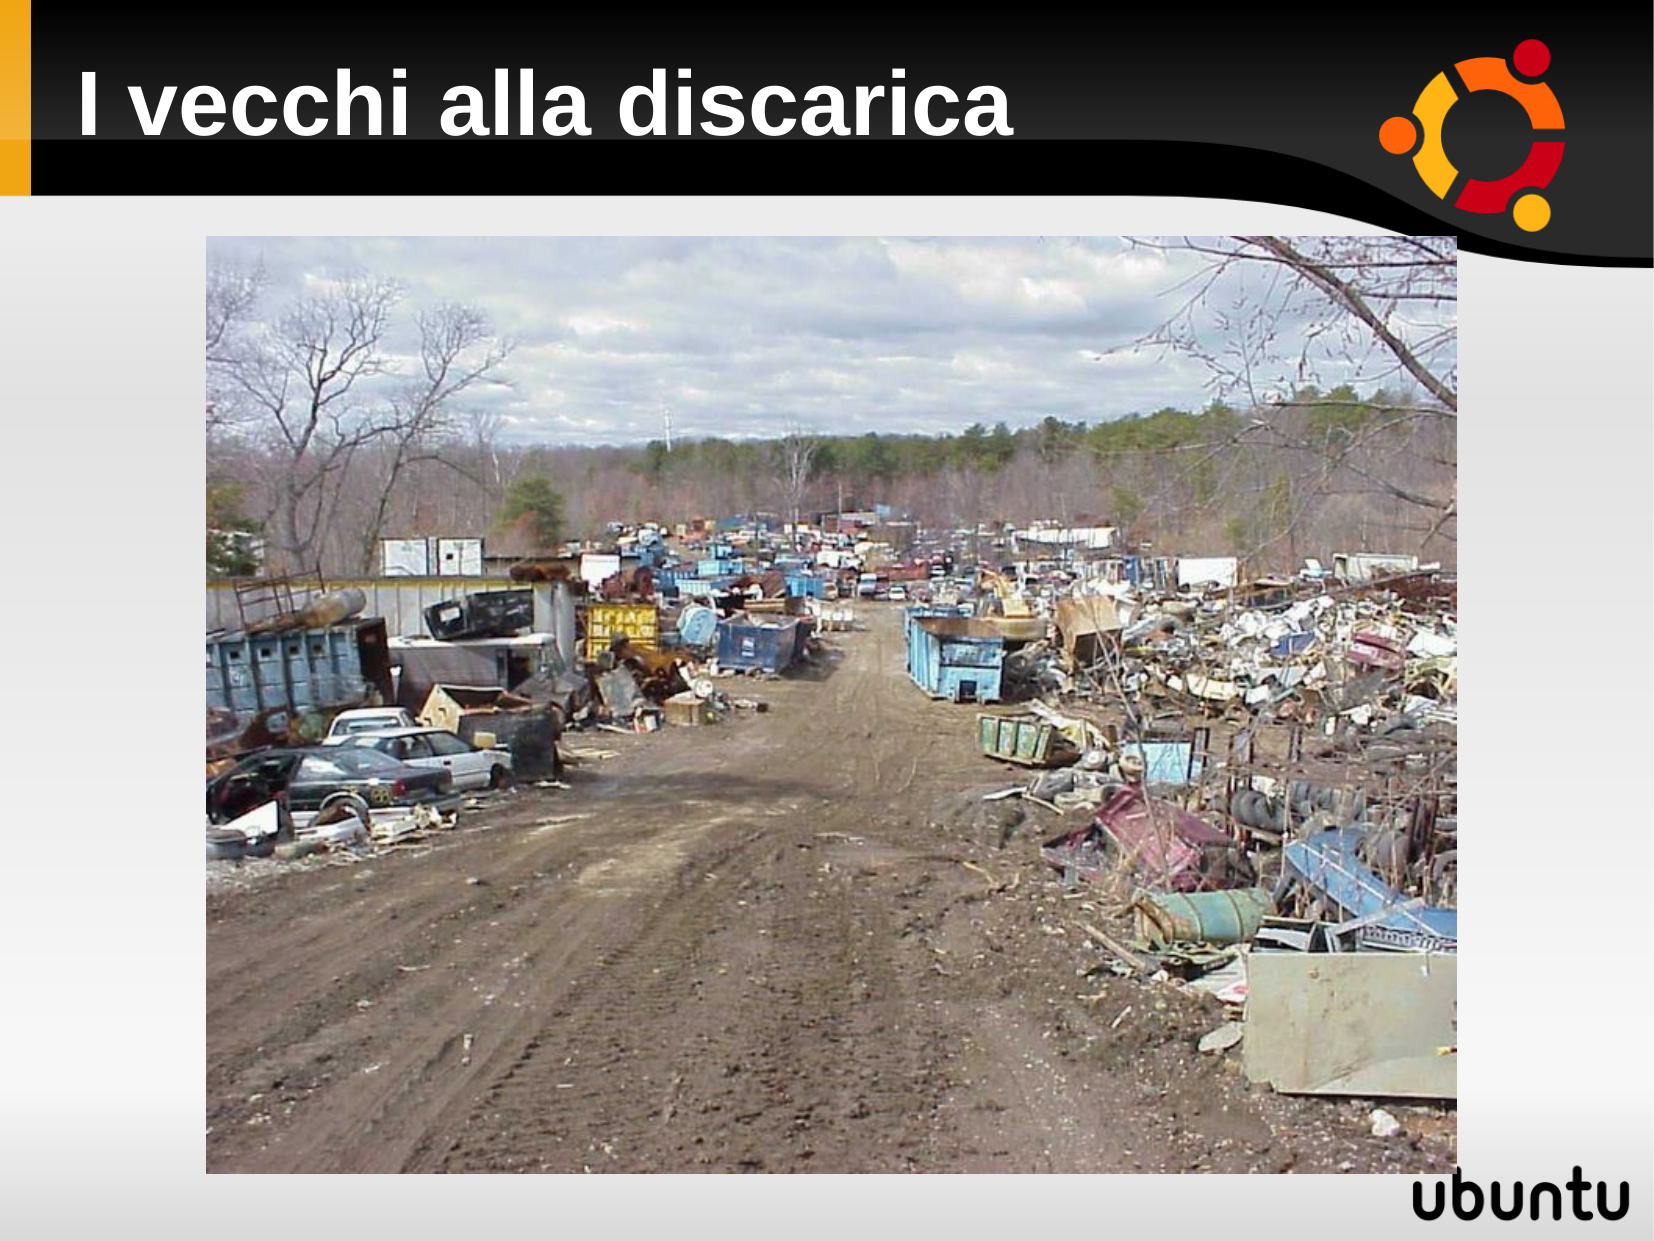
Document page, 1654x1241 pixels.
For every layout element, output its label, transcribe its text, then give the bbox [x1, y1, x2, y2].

picture [0, 0, 1654, 1241]
title I vecchi alla discarica [76, 7, 1565, 200]
